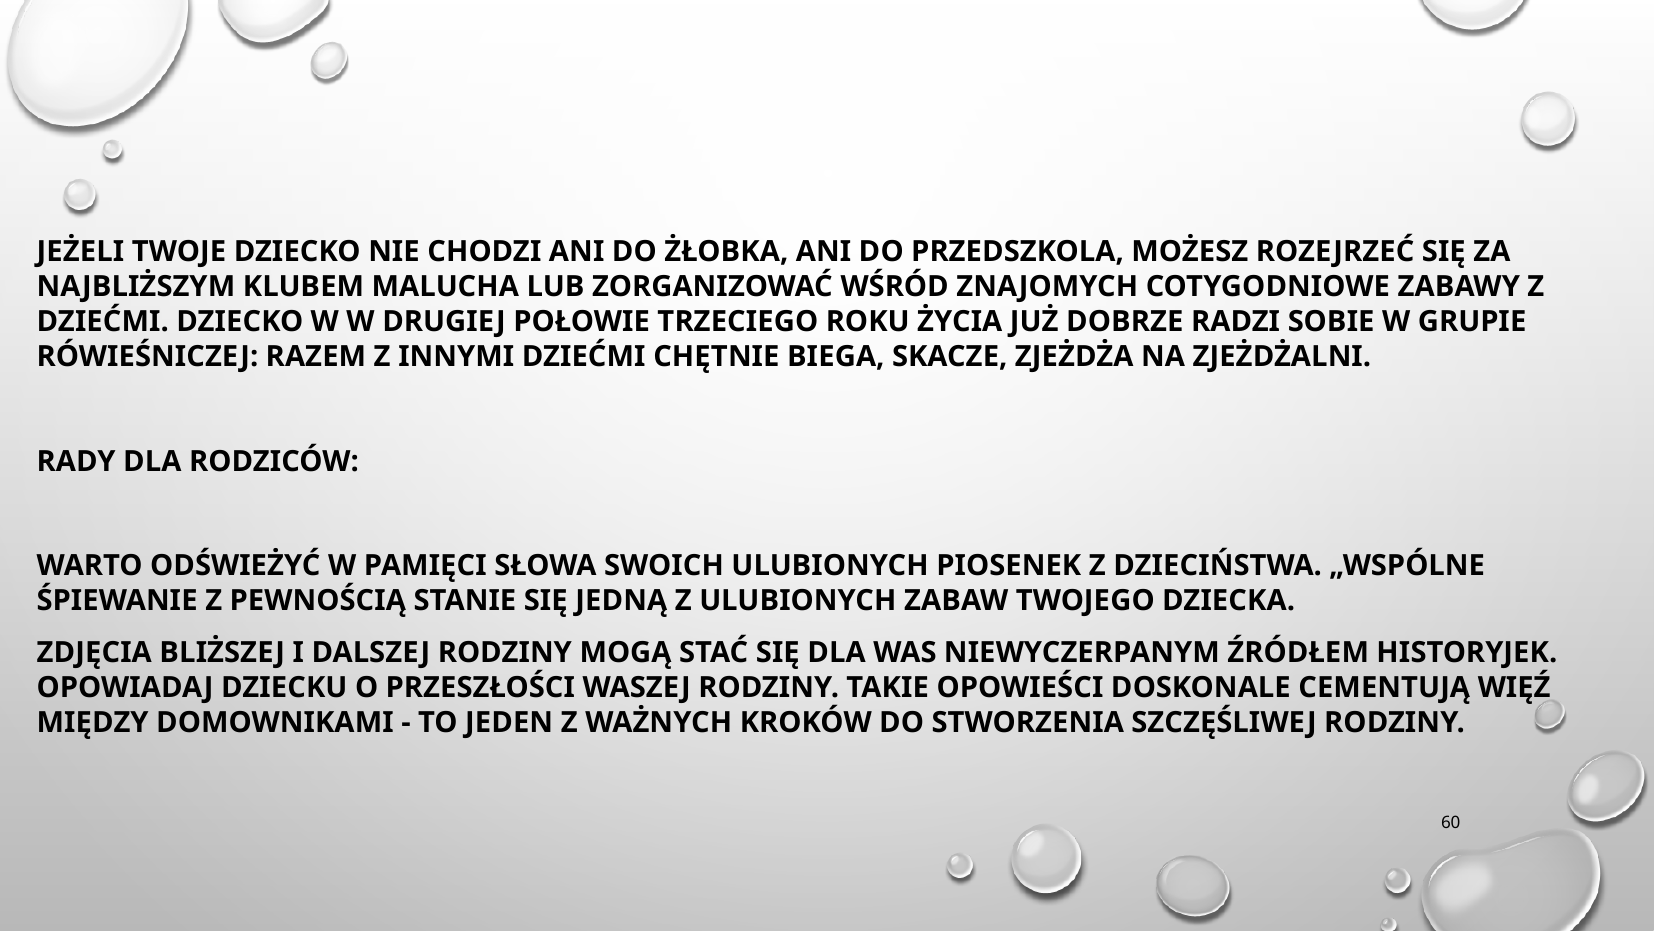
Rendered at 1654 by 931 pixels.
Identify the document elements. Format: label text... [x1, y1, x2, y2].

list Jeżeli twoje dziecko nie chodzi ani do żłobka, ani do przedszkola, możesz rozejrzeć się za najbliższym klubem malucha lub zorganizować wśród znajomych cotygodniowe zabawy z dziećmi. Dziecko w w drugiej połowie trzeciego roku życia już dobrze radzi sobie w grupie rówieśniczej: razem z innymi dziećmi chętnie biega, skacze, zjeżdża na zjeżdżalni. Rady dla rodziców: Warto odświeżyć w pamięci słowa swoich ulubionych piosenek z dzieciństwa. „Wspólne śpiewanie z pewnością stanie się jedną z ulubionych zabaw twojego dziecka. Zdjęcia bliższej i dalszej rodziny mogą stać się dla was niewyczerpanym źródłem historyjek. Opowiadaj dziecku o przeszłości waszej rodziny. Takie opowieści doskonale cementują więź między domownikami - to jeden z ważnych kroków do stworzenia szczęśliwej rodziny. [21, 224, 1654, 764]
text_box [1426, 798, 1530, 848]
